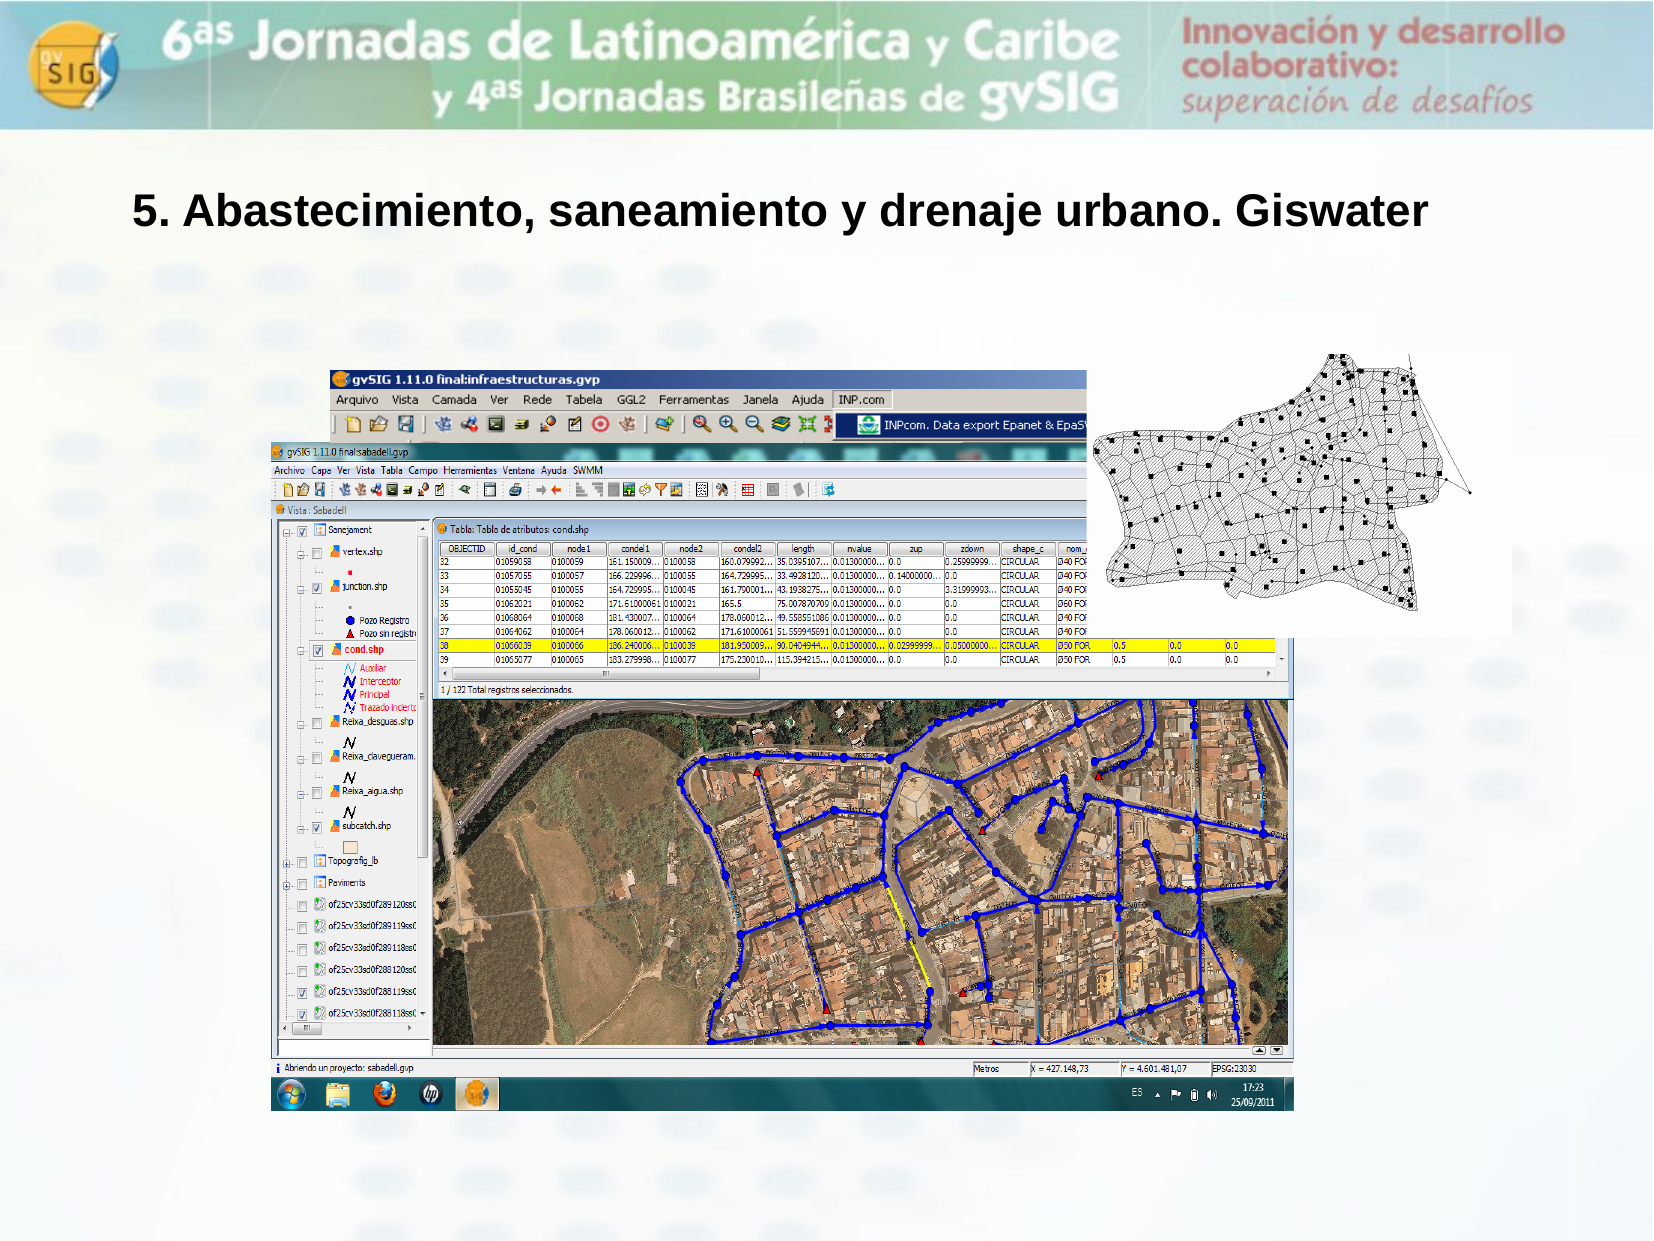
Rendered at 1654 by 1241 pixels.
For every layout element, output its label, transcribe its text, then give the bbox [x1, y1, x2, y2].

picture [0, 0, 1653, 1241]
text_box 5. Abastecimiento, saneamiento y drenaje urbano. Giswater [118, 177, 1477, 244]
